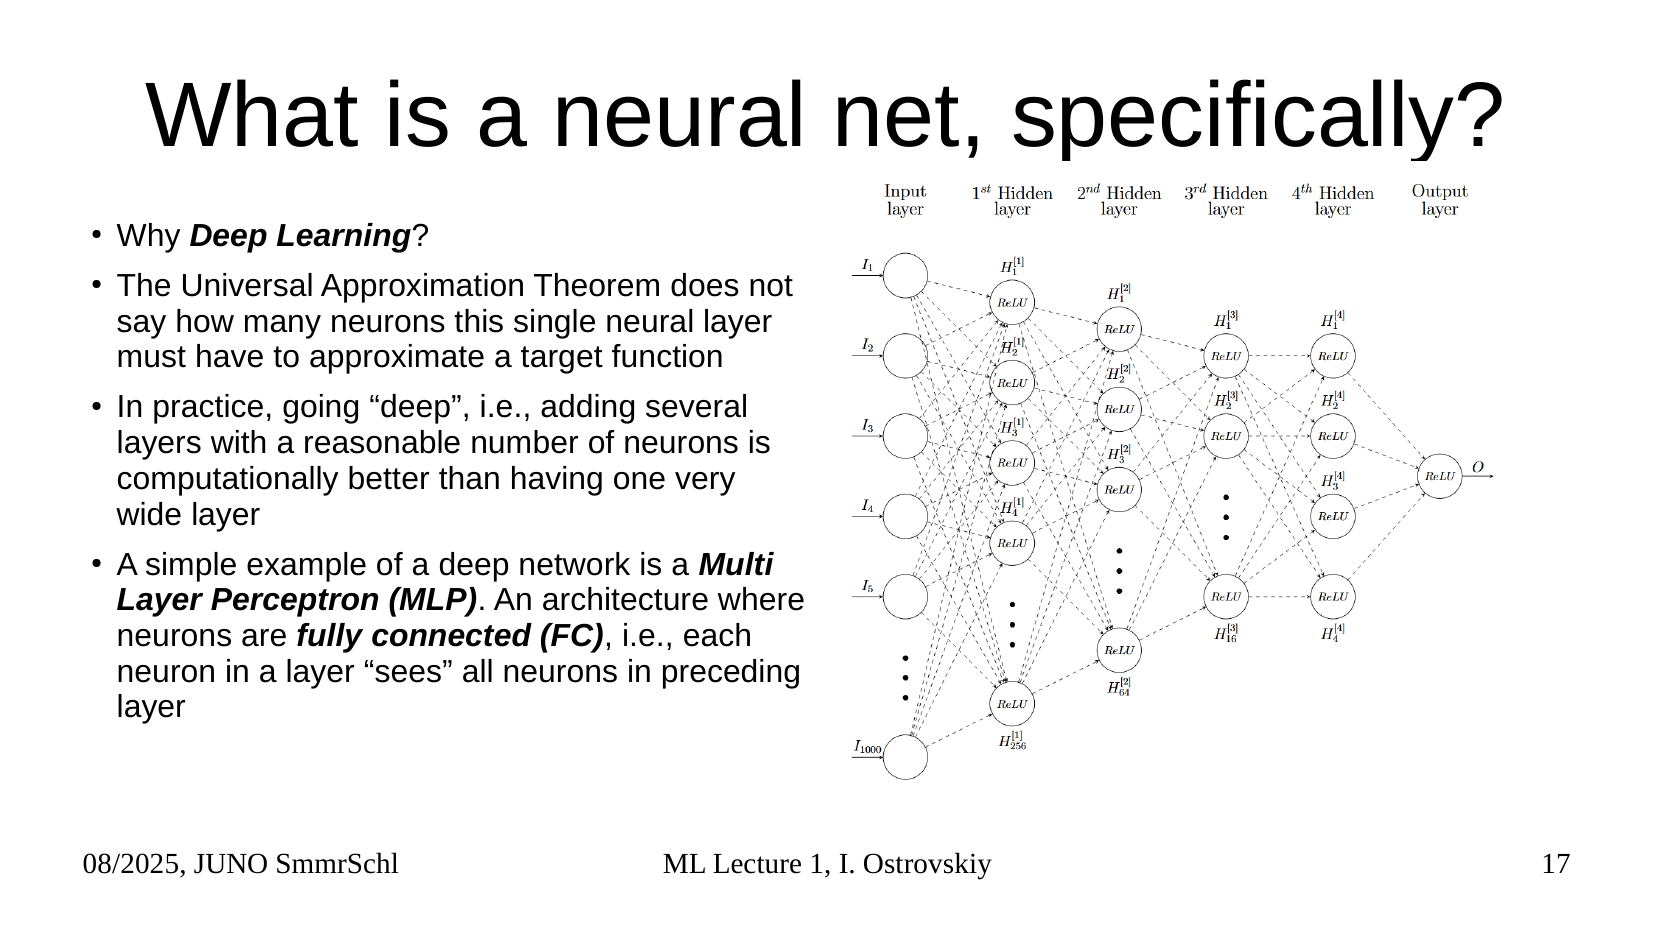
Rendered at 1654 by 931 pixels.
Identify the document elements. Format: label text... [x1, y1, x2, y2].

title What is a neural net, specifically? [82, 37, 1571, 193]
picture [839, 161, 1508, 780]
list Why Deep Learning? The Universal Approximation Theorem does not say how many neurons this single neural layer must have to approximate a target function In practice, going “deep”, i.e., adding several layers with a reasonable number of neurons is computationally better than having one very wide layer A simple example of a deep network is a Multi Layer Perceptron (MLP). An architecture where neurons are fully connected (FC), i.e., each neuron in a layer “sees” all neurons in preceding layer [82, 217, 809, 758]
